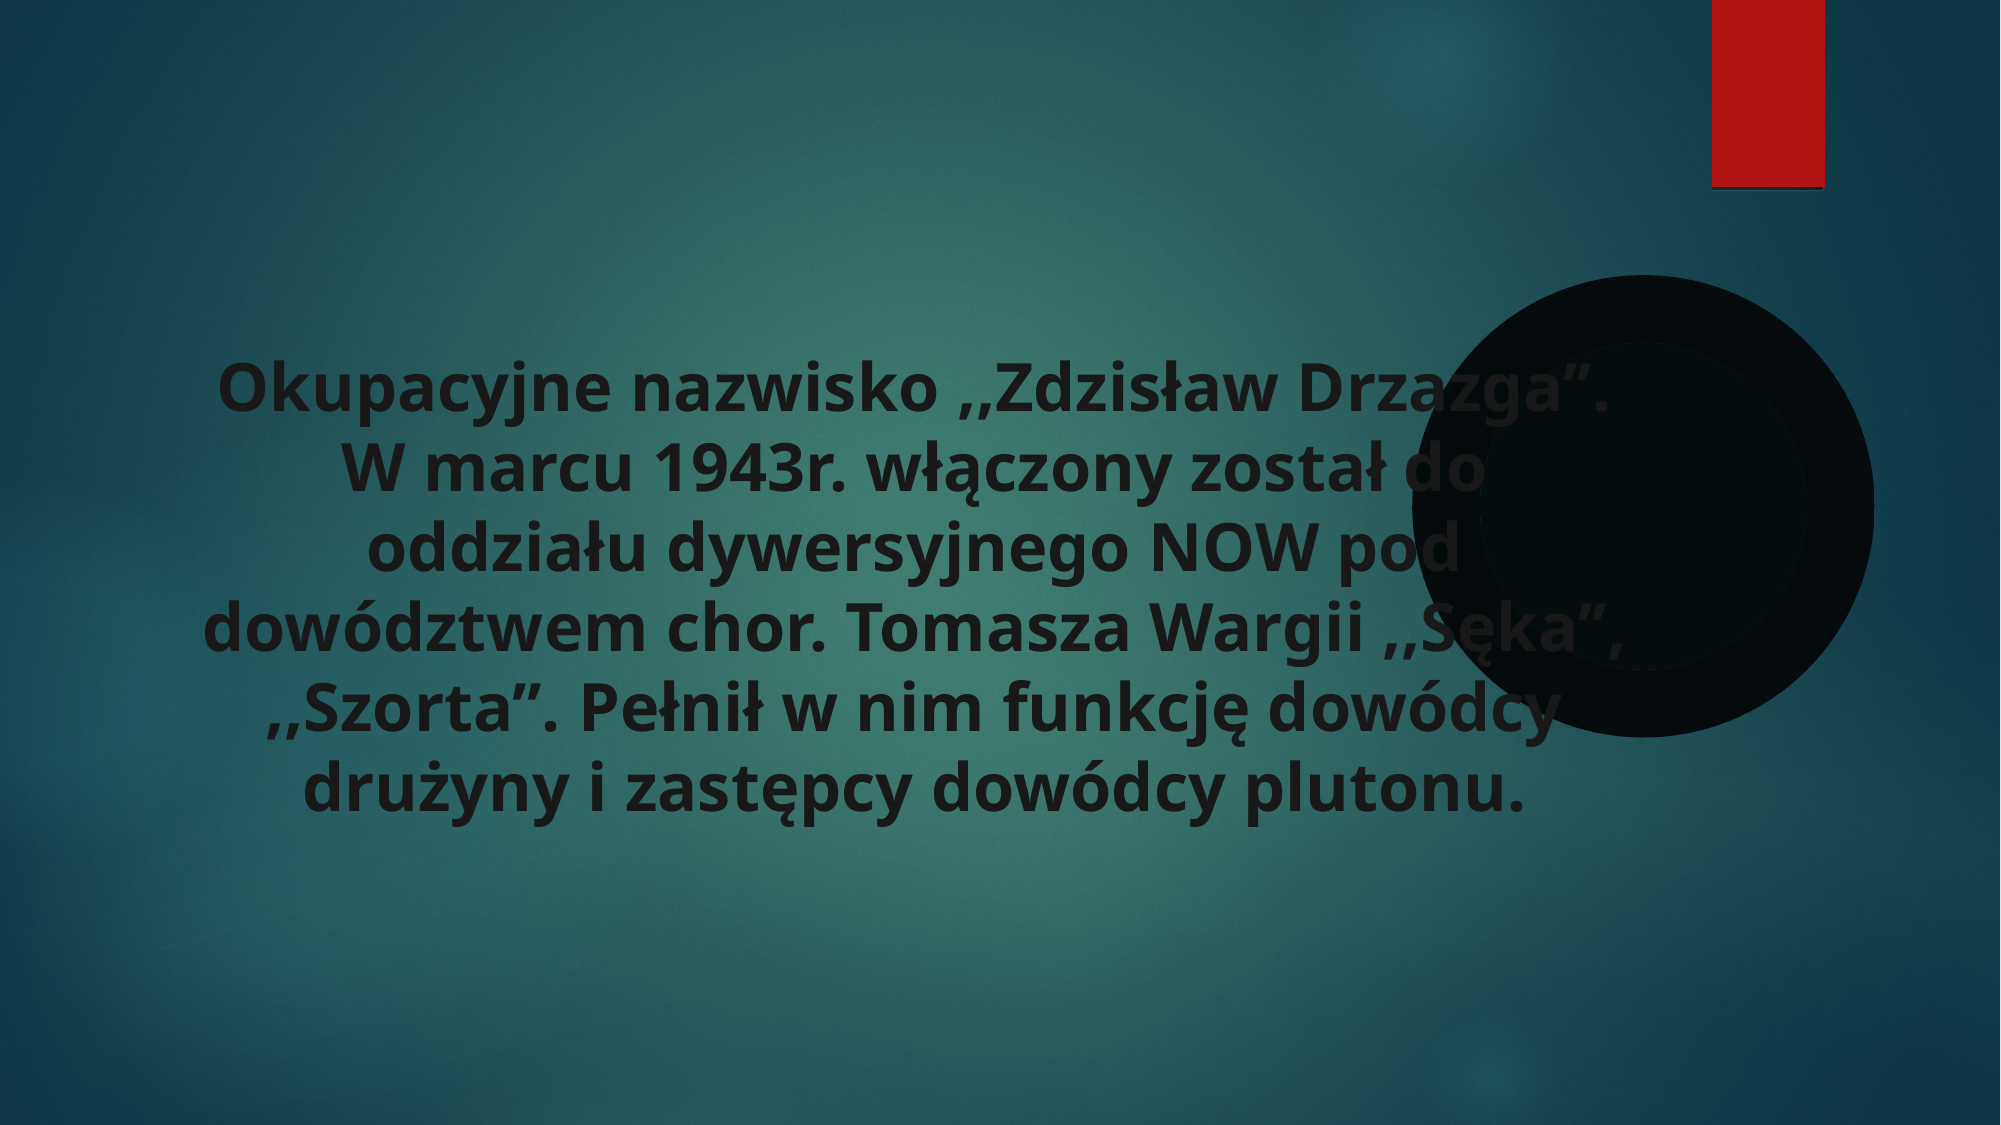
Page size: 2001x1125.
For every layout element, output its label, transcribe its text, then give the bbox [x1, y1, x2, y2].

list Okupacyjne nazwisko ,,Zdzisław Drzazga’’. W marcu 1943r. włączony został do oddziału dywersyjnego NOW pod dowództwem chor. Tomasza Wargii ,,Sęka’’, ,,Szorta’’. Pełnił w nim funkcję dowódcy drużyny i zastępcy dowódcy plutonu. [181, 336, 1649, 1026]
